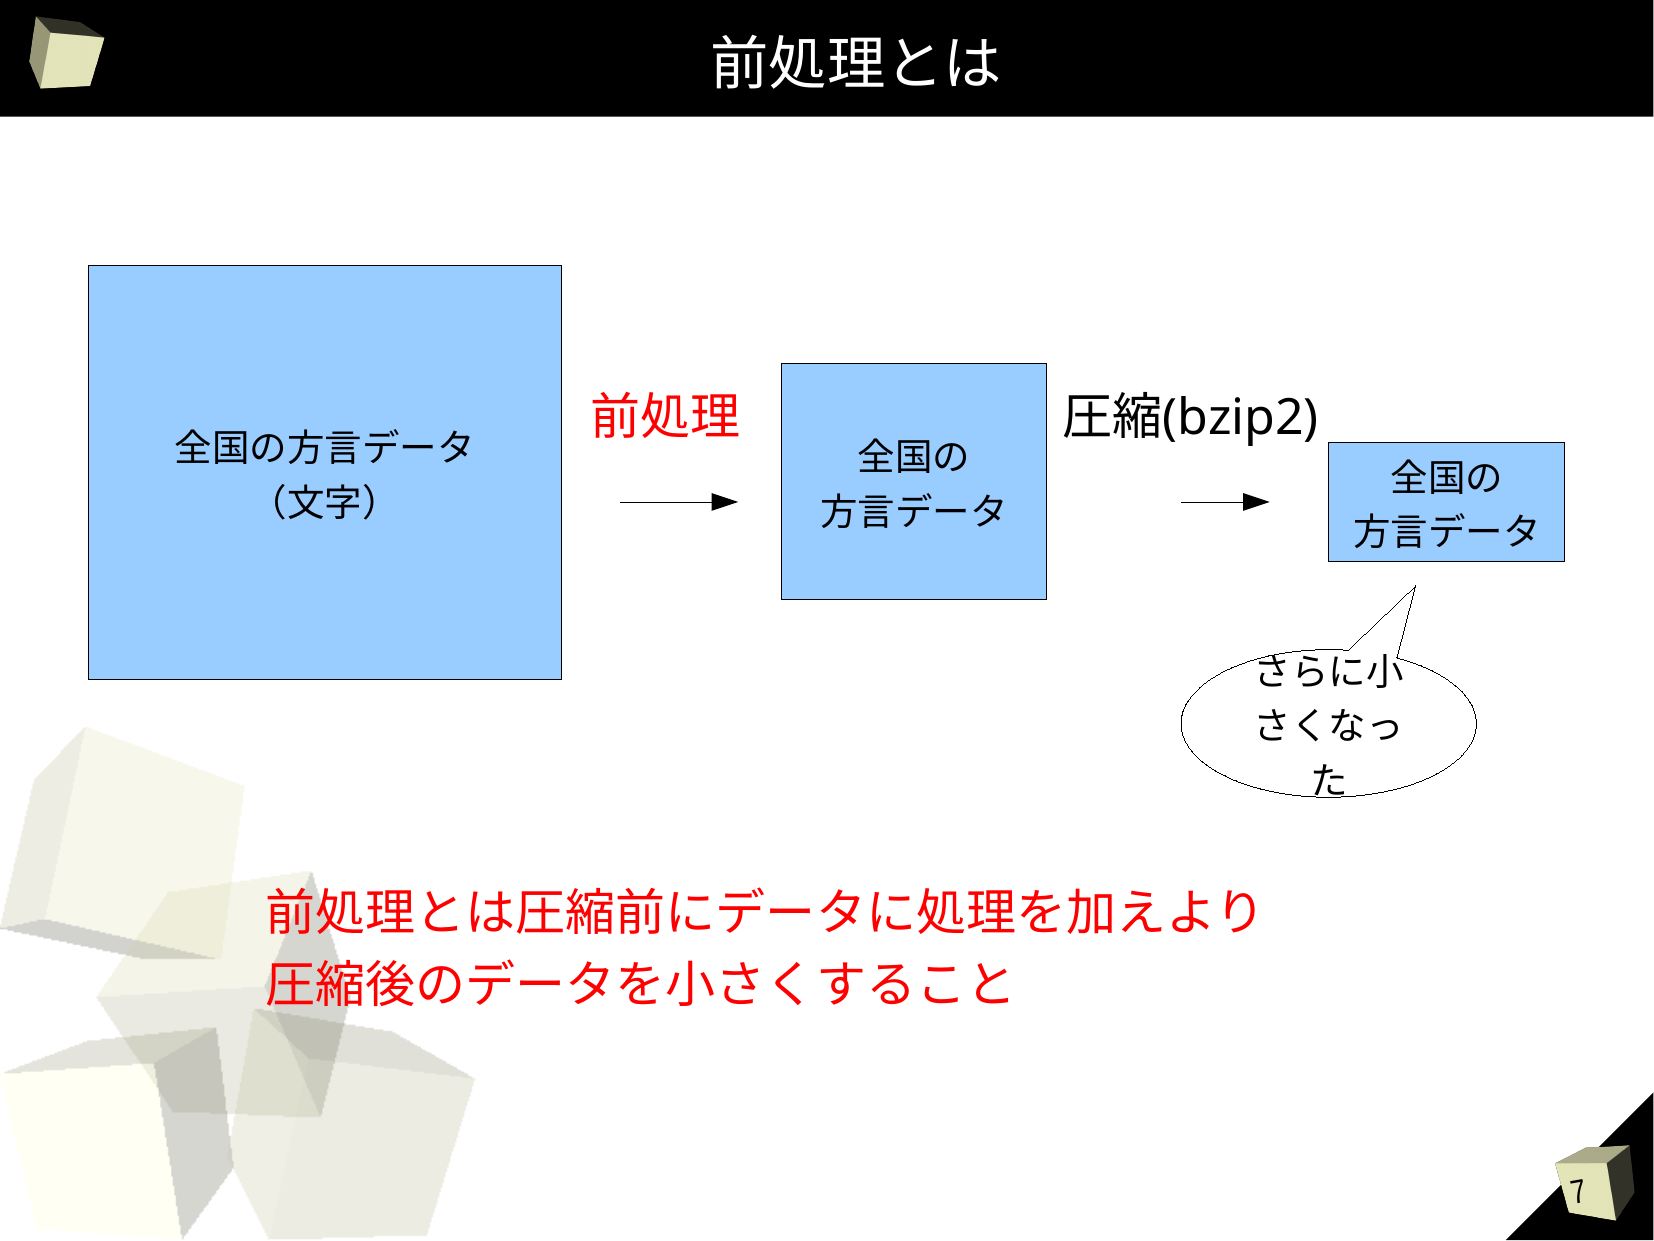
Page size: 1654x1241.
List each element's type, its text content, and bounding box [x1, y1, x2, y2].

title 圧縮(bzip2) [1062, 353, 1418, 473]
text_box さらに小さくなった [1181, 585, 1477, 798]
text_box 全国の 方言データ [781, 363, 1047, 600]
text_box 全国の方言データ （文字） [88, 265, 562, 680]
text_box 全国の 方言データ [1328, 442, 1565, 562]
picture [0, 726, 477, 1241]
title 前処理 [590, 353, 945, 473]
title 前処理とは [118, 0, 1595, 119]
title 前処理とは圧縮前にデータに処理を加えより圧縮後のデータを小さくすること [265, 885, 1270, 1004]
